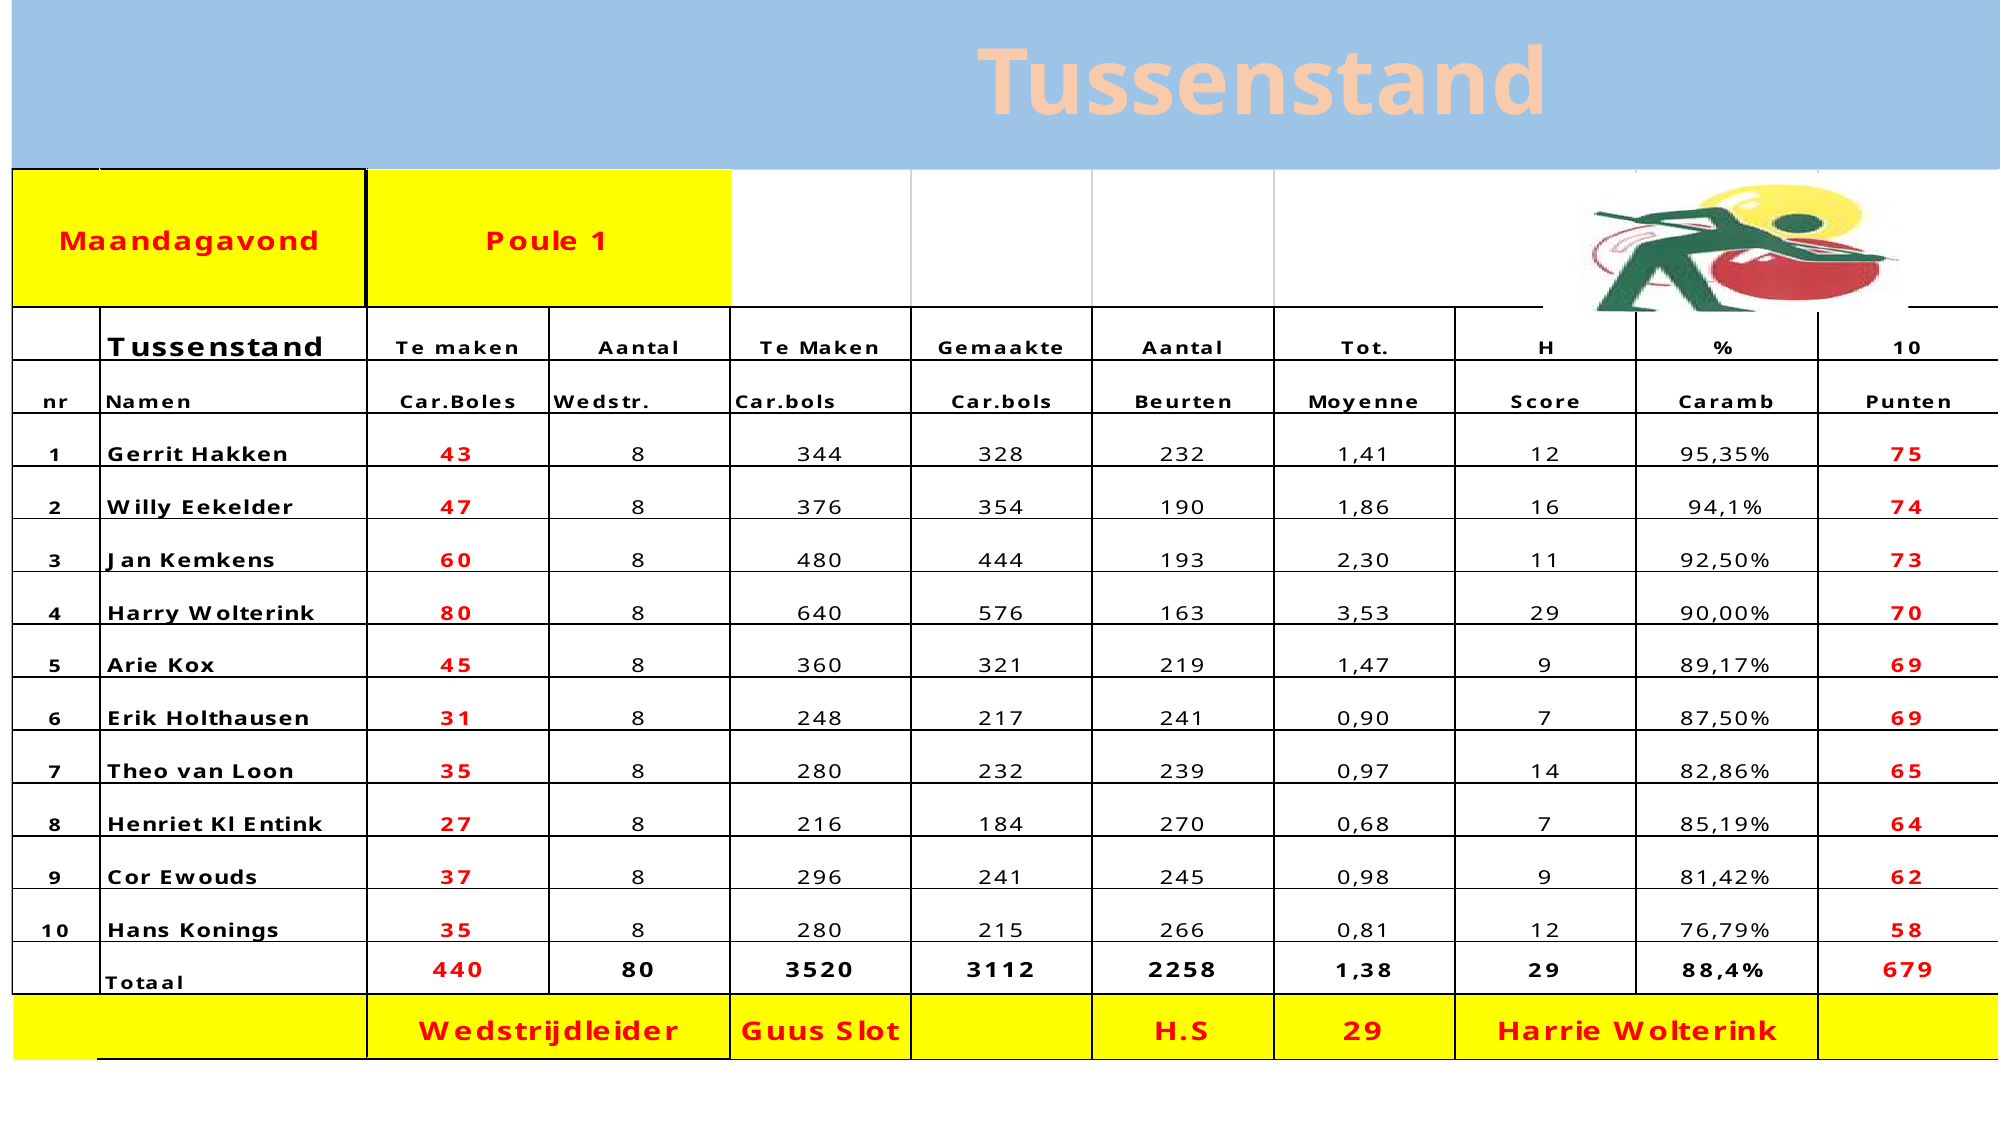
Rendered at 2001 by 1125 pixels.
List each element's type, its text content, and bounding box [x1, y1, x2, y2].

picture [11, 168, 2000, 1061]
title Tussenstand [11, 0, 2000, 168]
